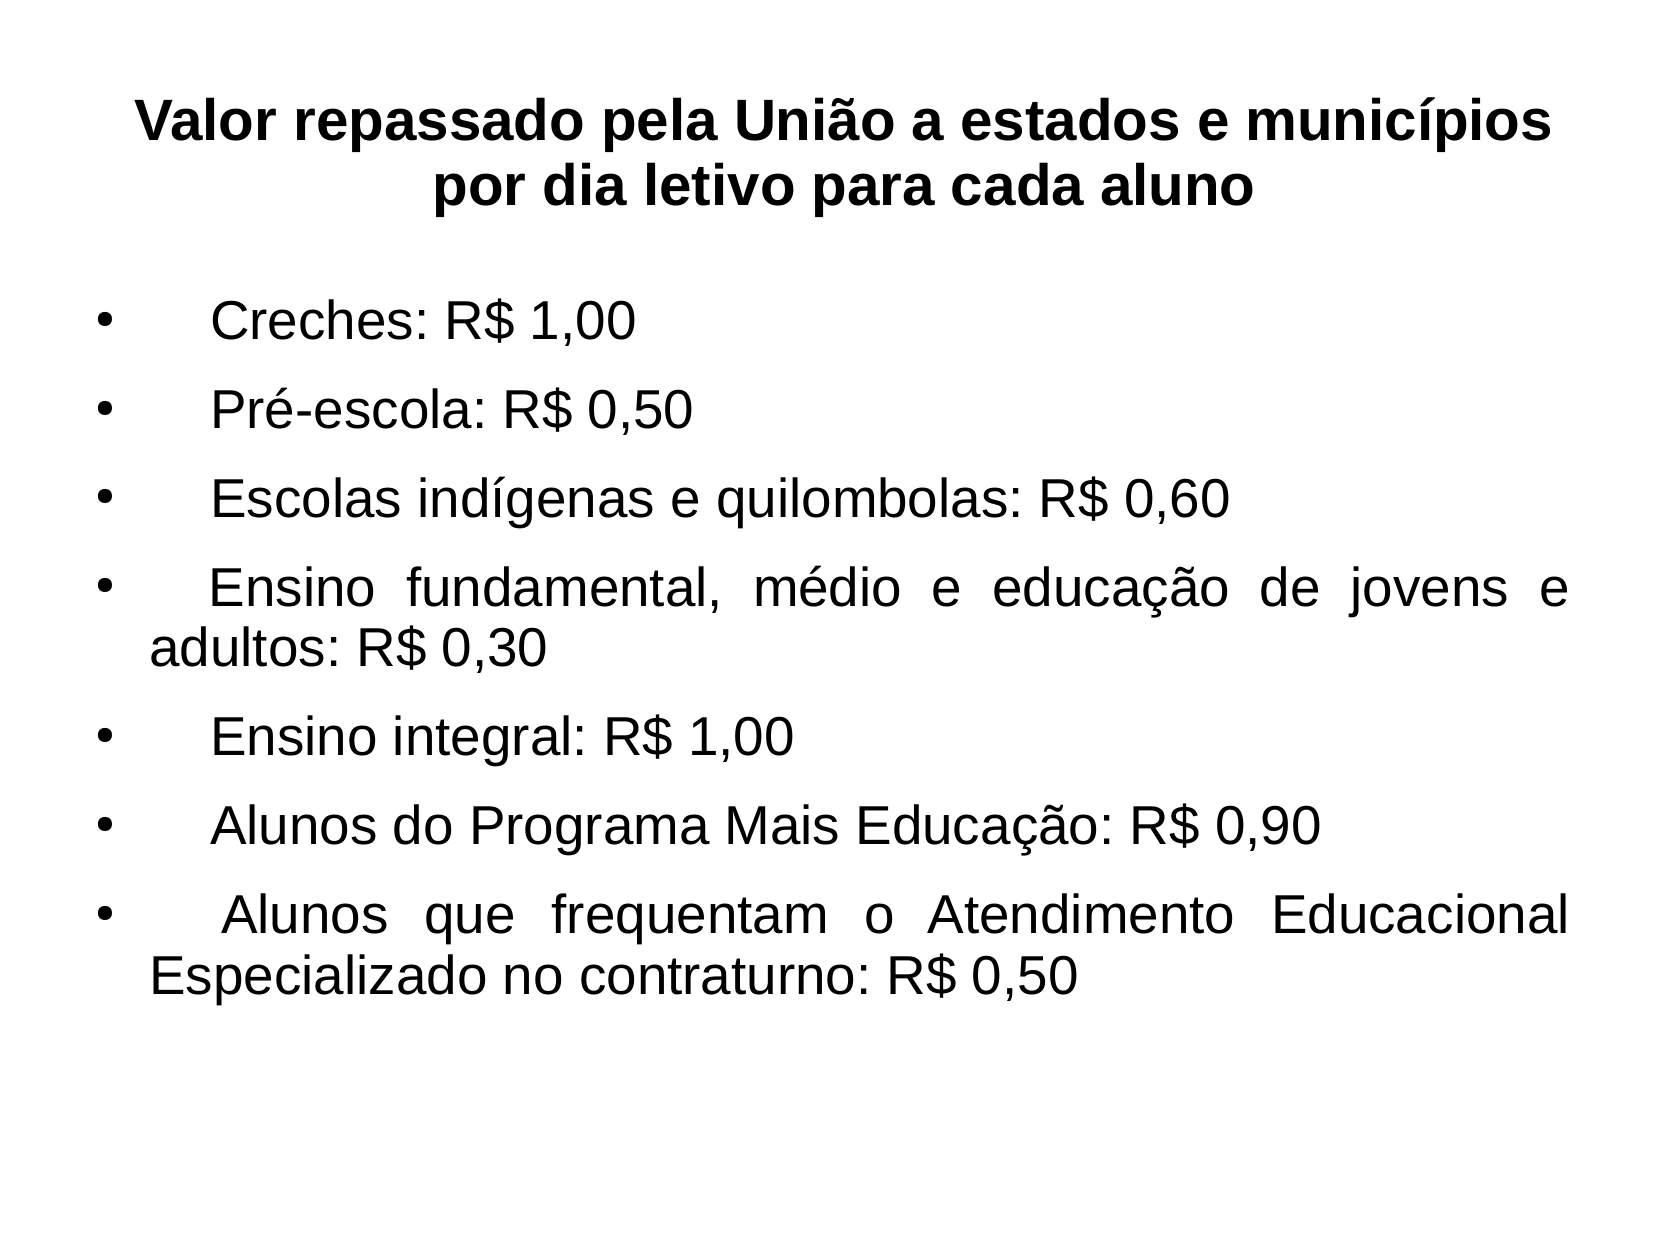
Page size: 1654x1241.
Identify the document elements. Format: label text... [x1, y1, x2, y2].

list Creches: R$ 1,00 Pré-escola: R$ 0,50 Escolas indígenas e quilombolas: R$ 0,60 Ensino fundamental, médio e educação de jovens e adultos: R$ 0,30 Ensino integral: R$ 1,00 Alunos do Programa Mais Educação: R$ 0,90 Alunos que frequentam o Atendimento Educacional Especializado no contraturno: R$ 0,50 [82, 290, 1571, 1010]
title Valor repassado pela União a estados e municípios por dia letivo para cada aluno [82, 49, 1571, 257]
